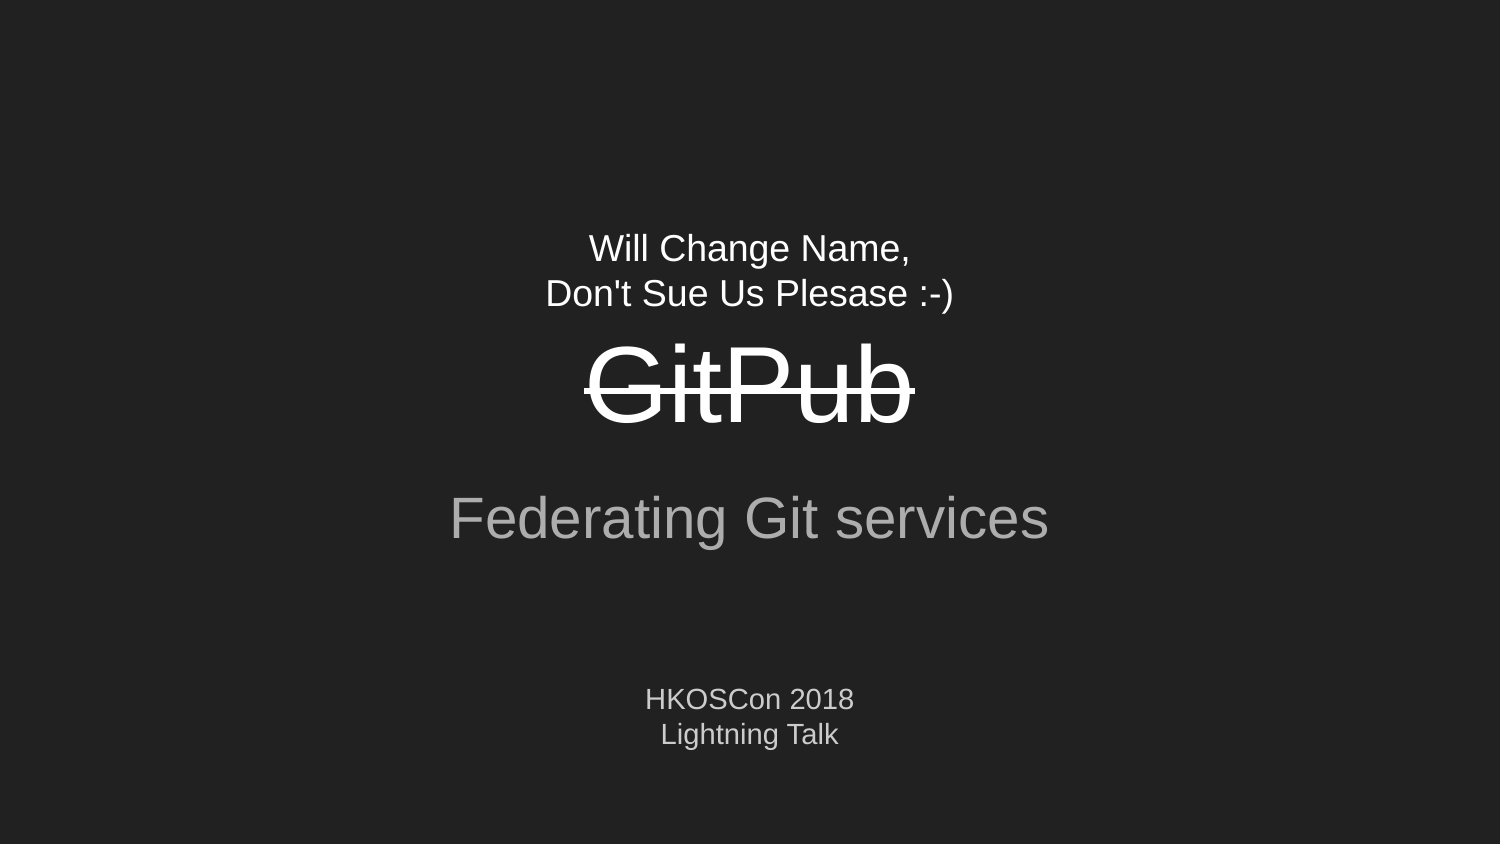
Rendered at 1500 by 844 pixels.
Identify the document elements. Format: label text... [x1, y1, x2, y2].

text_box HKOSCon 2018 Lightning Talk [499, 665, 1001, 777]
title Will Change Name, Don't Sue Us Plesase :-) GitPub [51, 122, 1449, 459]
subtitle Federating Git services [51, 464, 1449, 595]
